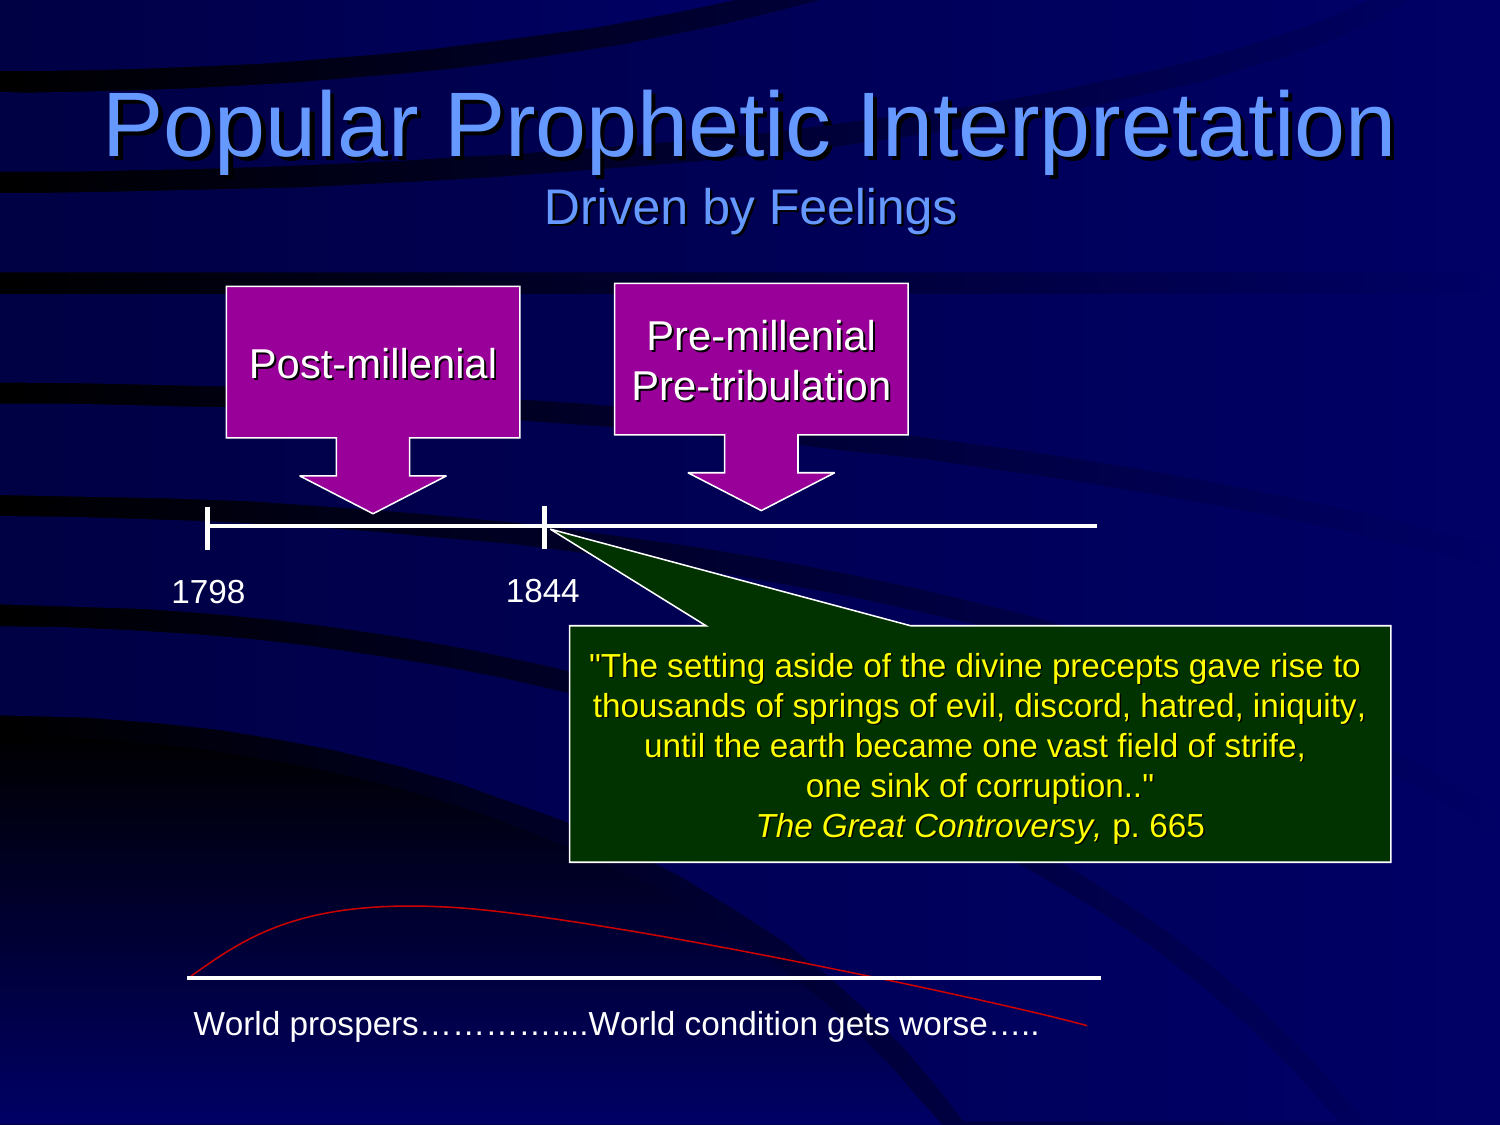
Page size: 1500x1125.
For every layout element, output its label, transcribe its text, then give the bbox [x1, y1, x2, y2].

text_box 1844 [491, 561, 595, 618]
text_box Pre-millenial Pre-tribulation [614, 283, 909, 511]
title Popular Prophetic Interpretation Driven by Feelings [74, 57, 1427, 217]
text_box "The setting aside of the divine precepts gave rise to thousands of springs of evil, discord, hatred, iniquity, until the earth became one vast field of strife, one sink of corruption.." The Great Controversy, p. 665 [550, 529, 1391, 863]
text_box 1798 [156, 562, 261, 619]
text_box Post-millenial [226, 286, 520, 514]
text_box World prospers…………....World condition gets worse….. [178, 994, 1057, 1050]
